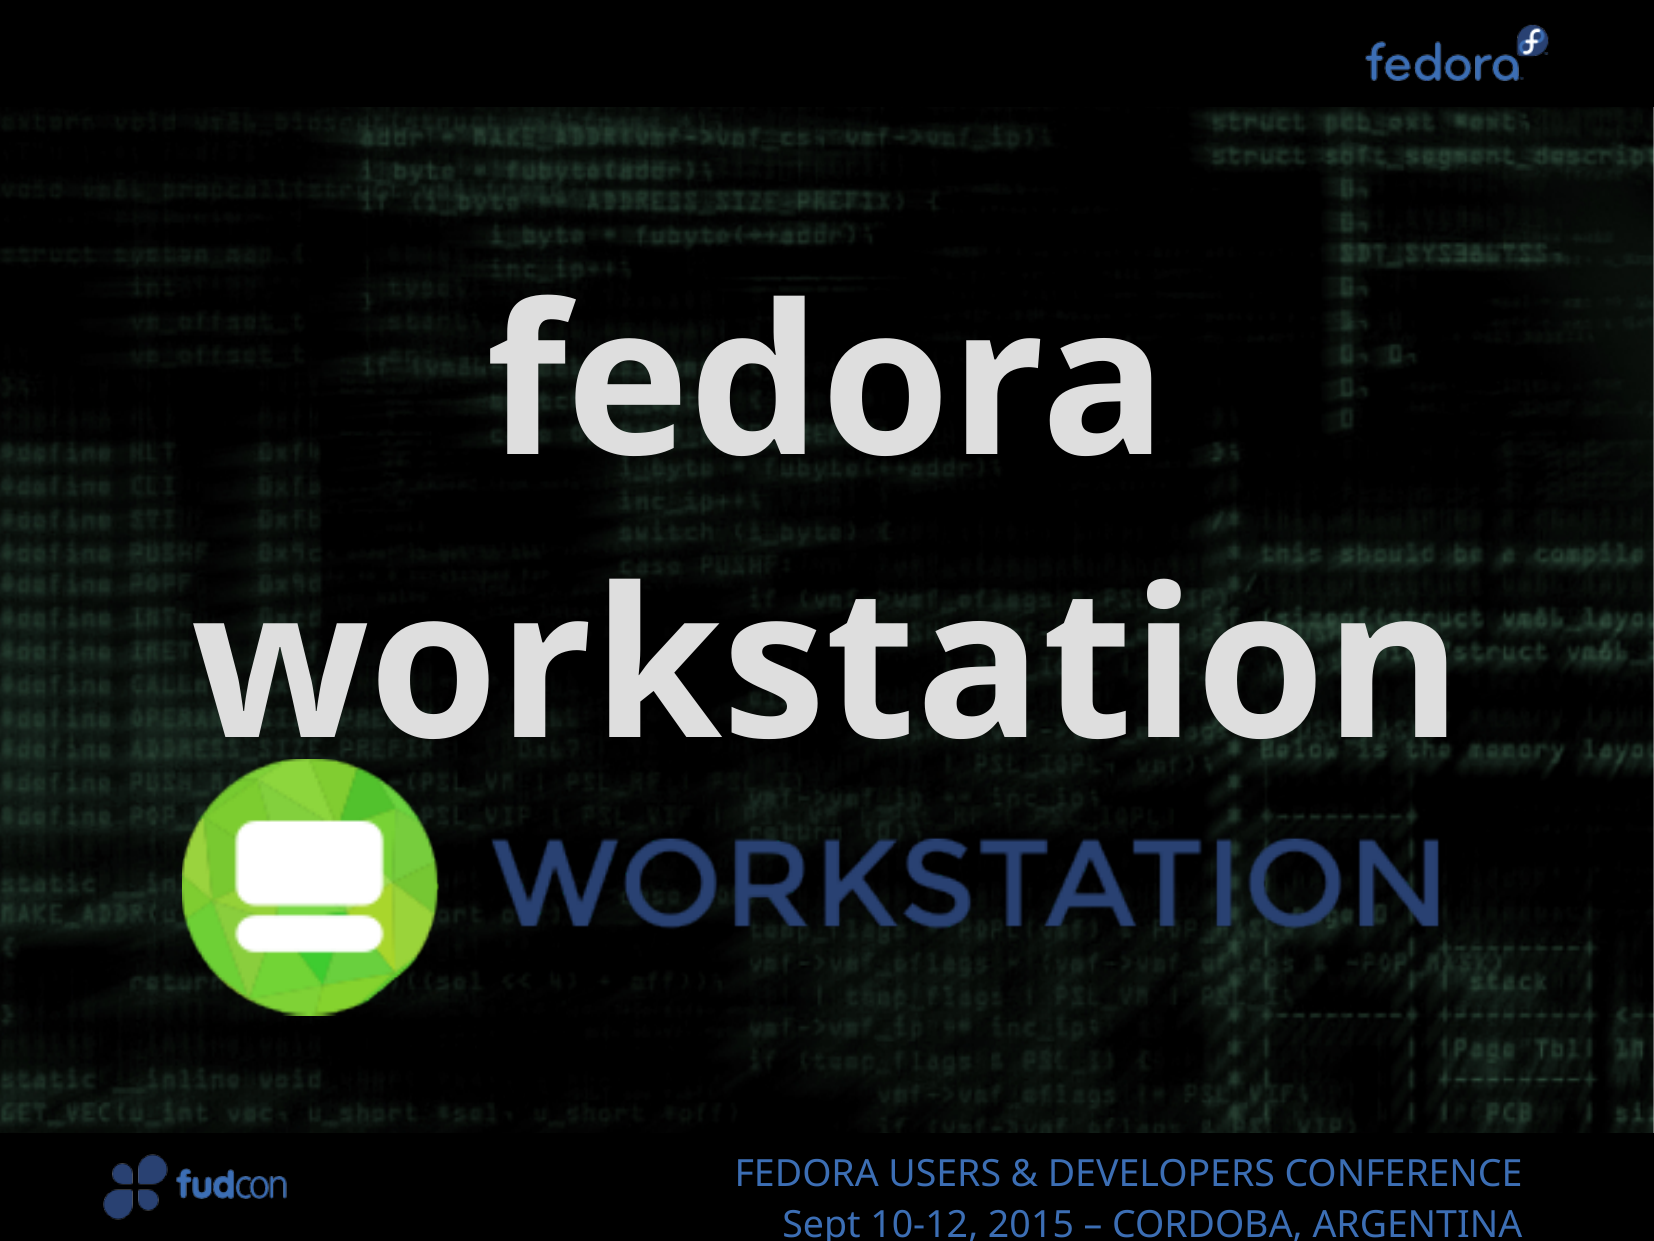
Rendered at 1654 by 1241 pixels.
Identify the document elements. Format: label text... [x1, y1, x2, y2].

text_box fedora workstation [64, 224, 1589, 780]
picture [0, 0, 1654, 1241]
